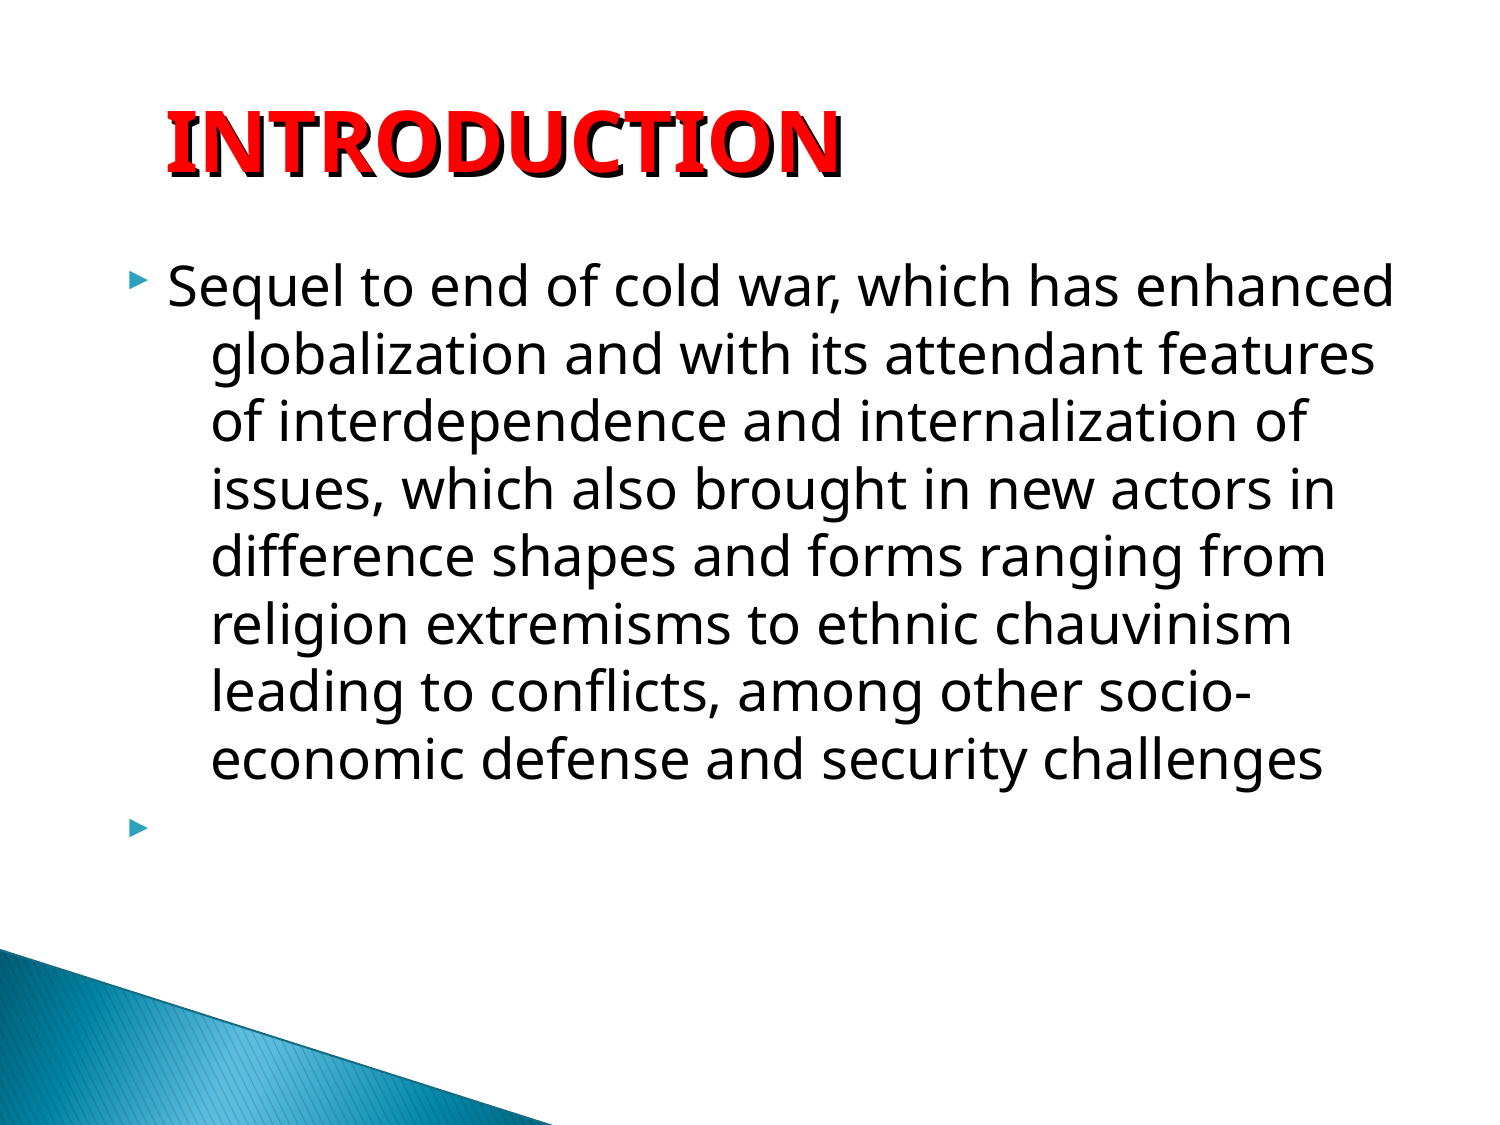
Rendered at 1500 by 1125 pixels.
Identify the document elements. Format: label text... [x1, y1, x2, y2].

list Sequel to end of cold war, which has enhanced globalization and with its attendant features of interdependence and internalization of issues, which also brought in new actors in difference shapes and forms ranging from religion extremisms to ethnic chauvinism leading to conflicts, among other socio-economic defense and security challenges [75, 243, 1426, 986]
title INTRODUCTION [75, 45, 1426, 233]
